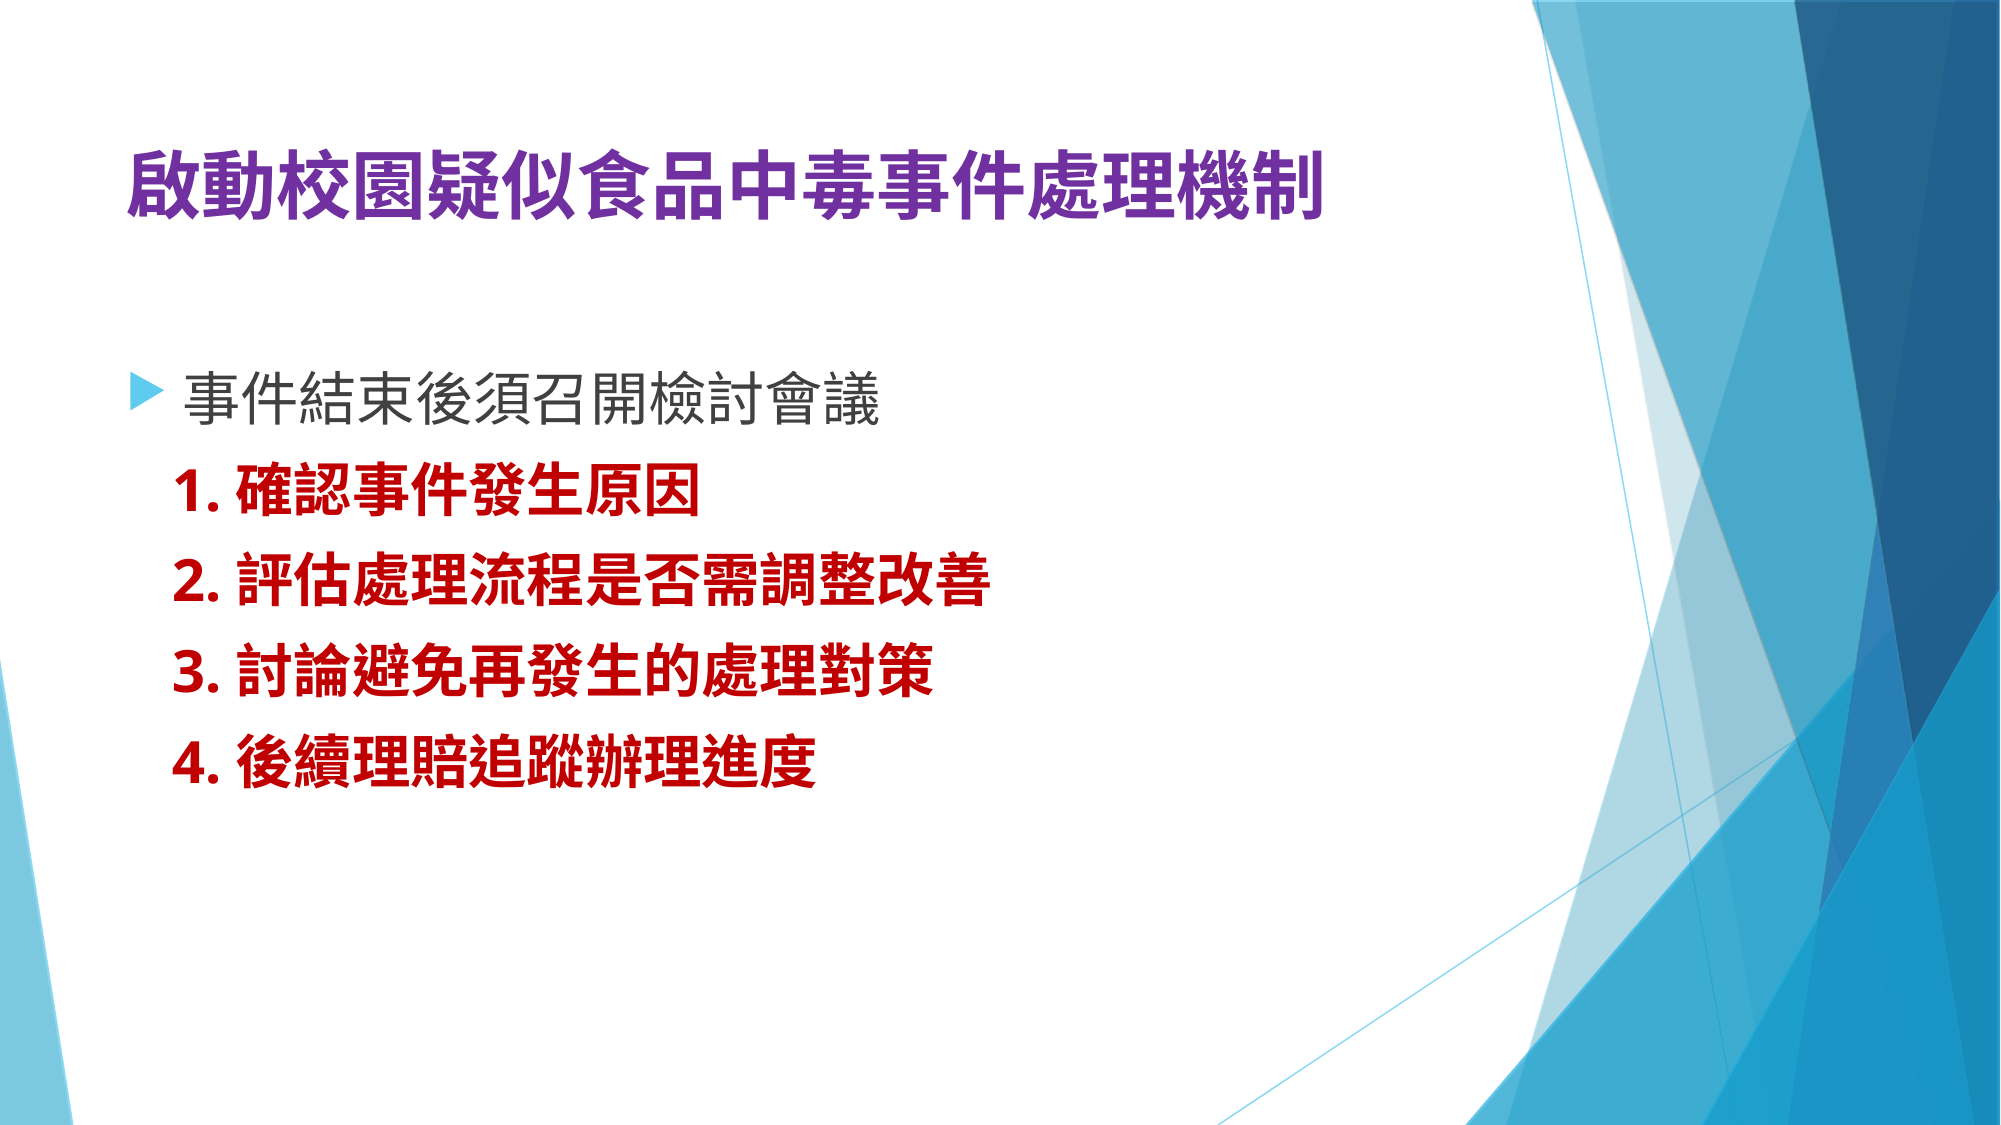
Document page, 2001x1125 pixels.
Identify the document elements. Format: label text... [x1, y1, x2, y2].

list 事件結束後須召開檢討會議 1.確認事件發生原因 2.評估處理流程是否需調整改善 3.討論避免再發生的處理對策 4.後續理賠追蹤辦理進度 [111, 354, 1667, 992]
title 啟動校園疑似食品中毒事件處理機制 [111, 131, 1622, 248]
